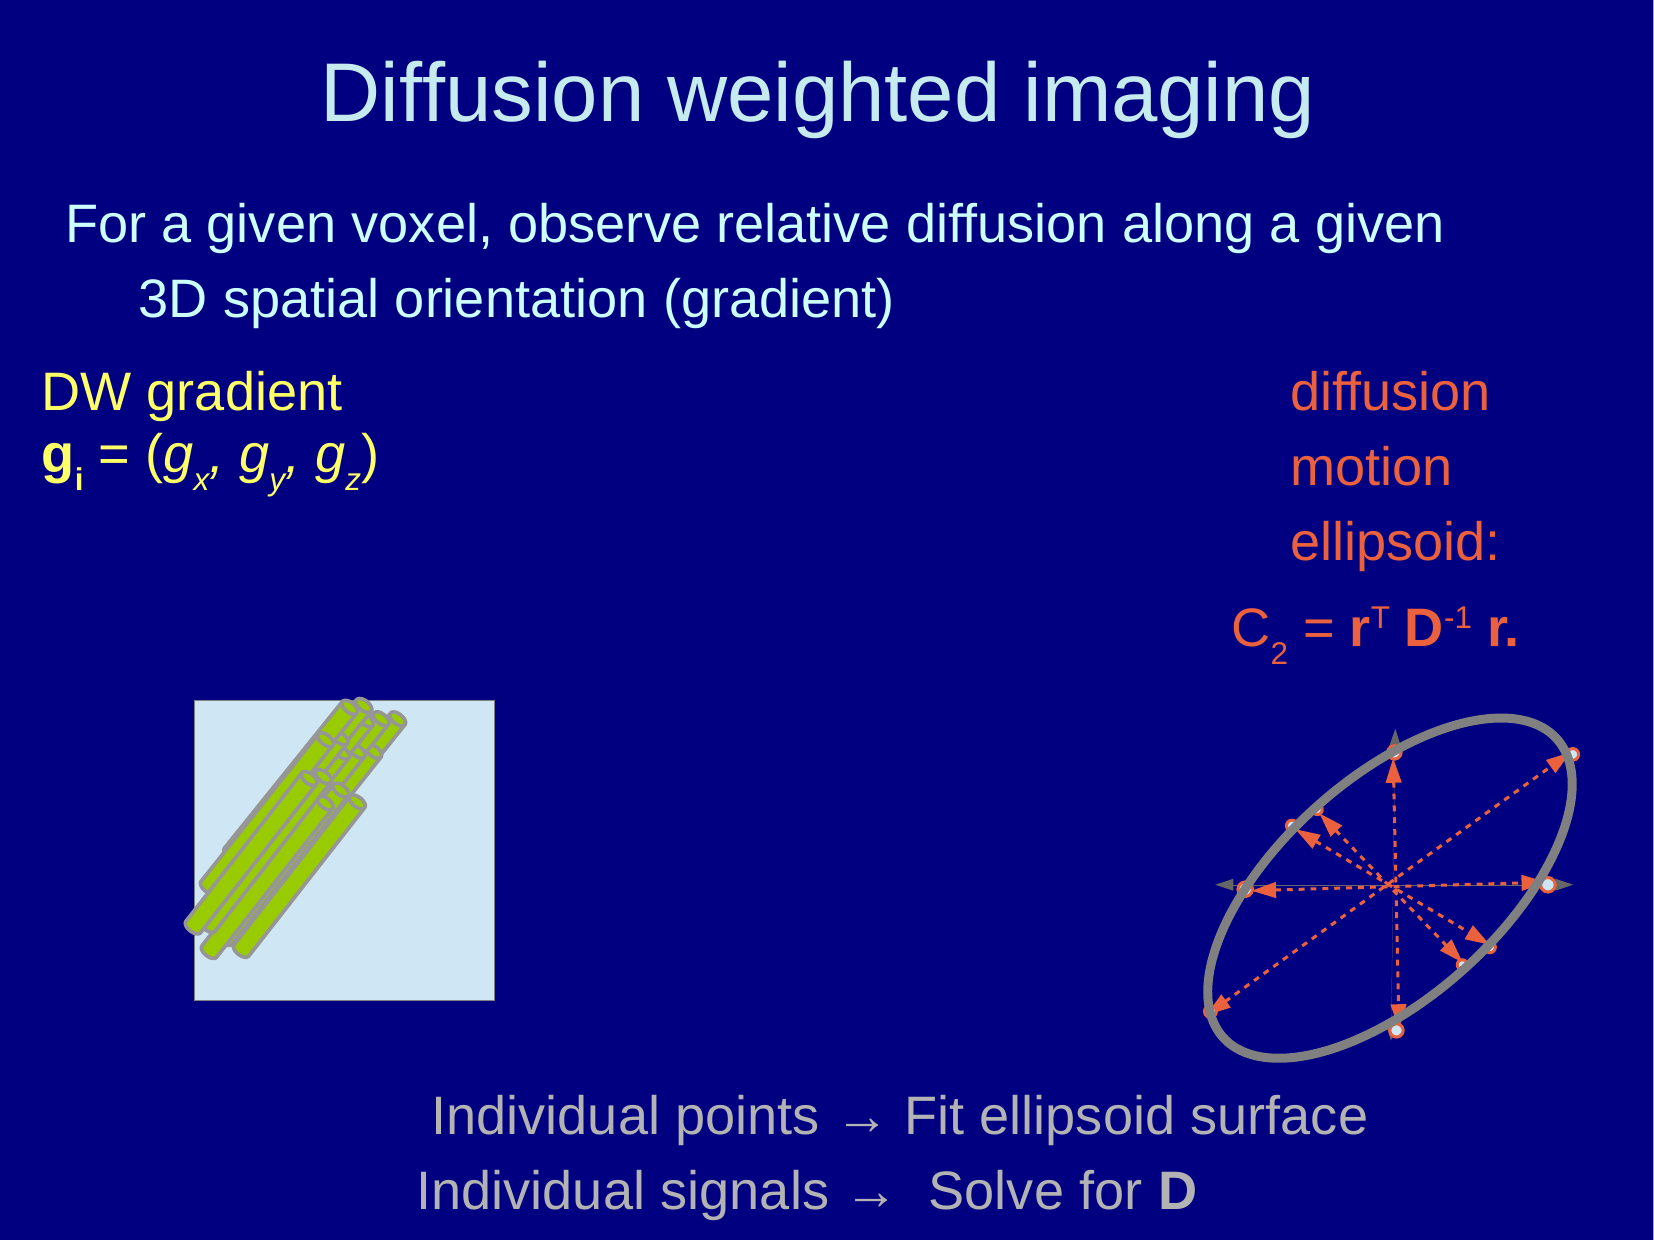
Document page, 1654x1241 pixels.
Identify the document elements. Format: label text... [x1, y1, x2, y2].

text_box [185, 698, 495, 1001]
text_box [1391, 753, 1402, 760]
text_box [1489, 946, 1496, 953]
text_box [1237, 882, 1243, 890]
text_box Individual points → Fit ellipsoid surface Individual signals → Solve for D [401, 1063, 1385, 1229]
text_box [1457, 959, 1466, 968]
text_box [1570, 748, 1579, 760]
text_box diffusion motion ellipsoid: [1275, 339, 1522, 580]
text_box C2 = rT D-1 r. [1216, 590, 1536, 684]
text_box DW gradient gi = (gx, gy, gz) [26, 339, 395, 505]
text_box [1389, 1024, 1404, 1038]
text_box [1286, 820, 1294, 829]
text_box [1541, 877, 1556, 893]
text_box [1316, 808, 1323, 815]
text_box [1246, 887, 1253, 897]
title Diffusion weighted imaging [0, 12, 1636, 163]
text_box For a given voxel, observe relative diffusion along a given 3D spatial orientation (gradient) [50, 171, 1477, 337]
